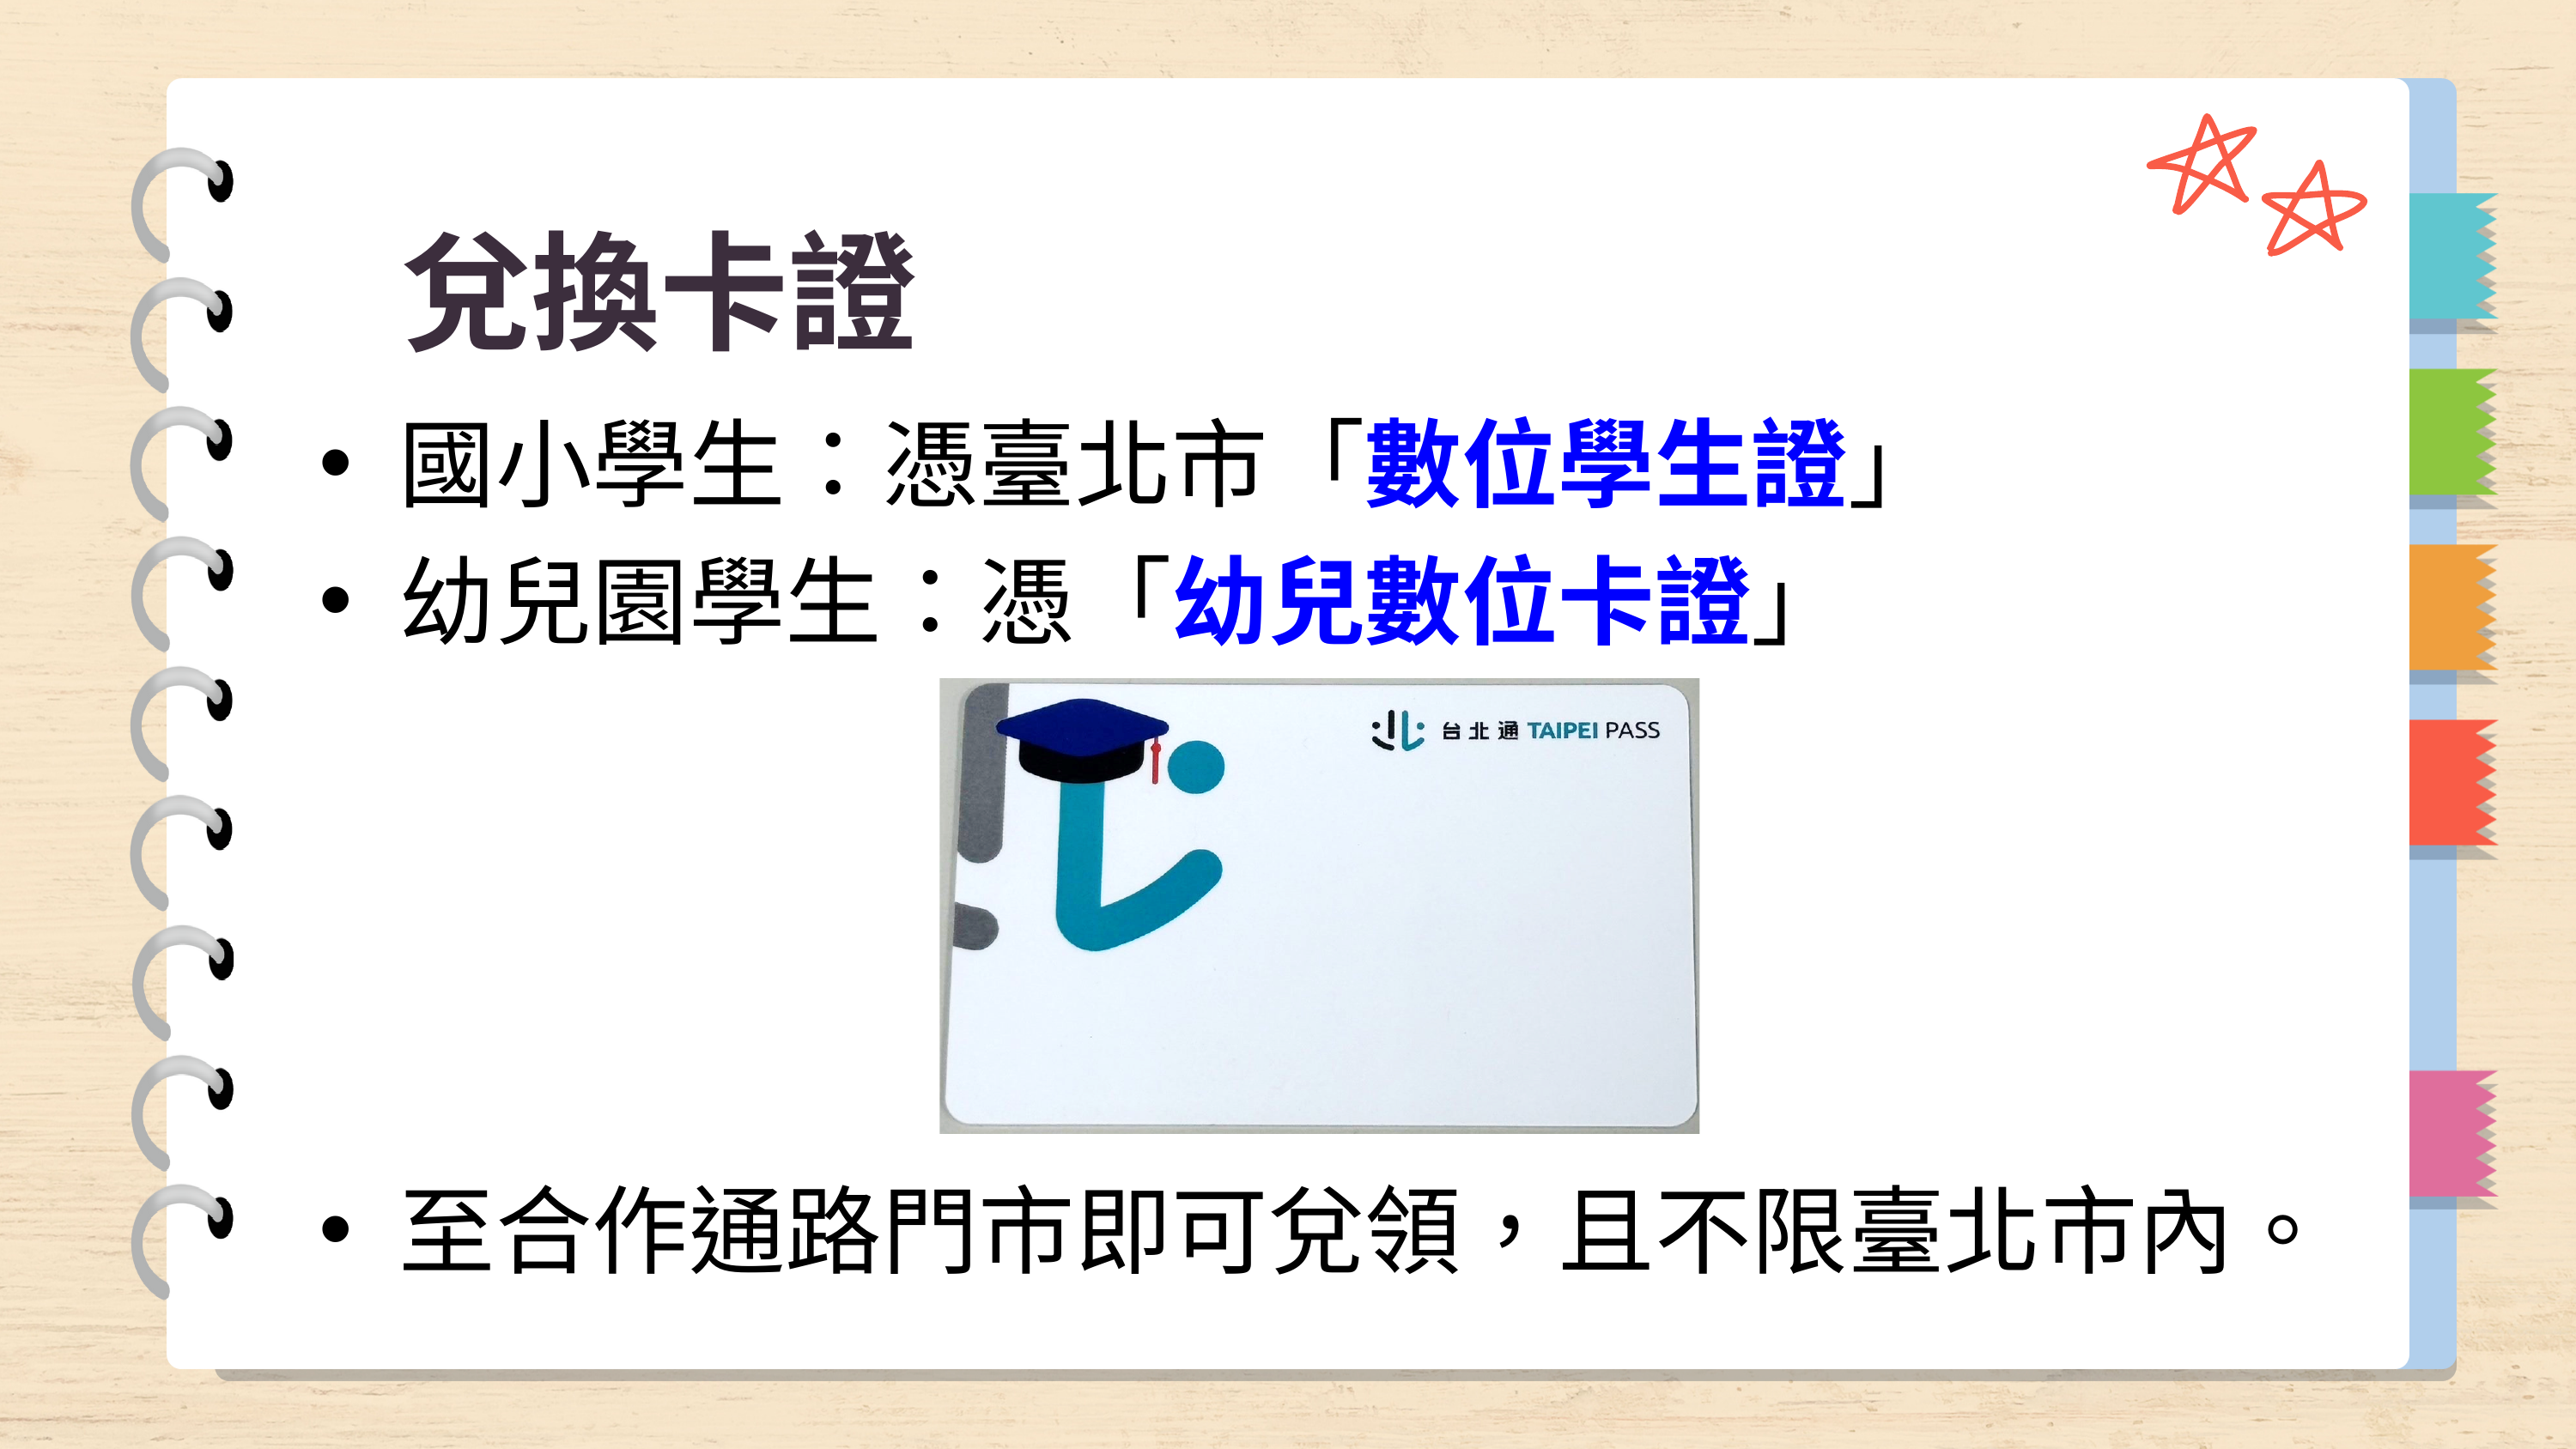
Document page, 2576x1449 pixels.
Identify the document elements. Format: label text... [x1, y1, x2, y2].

text_box 至合作通路門市即可兌領，且不限臺北市內。 [306, 1163, 2334, 1294]
text_box 兌換卡證 [402, 211, 1600, 368]
text_box [2146, 112, 2368, 258]
picture [939, 678, 1700, 1134]
text_box [130, 148, 234, 1301]
text_box 國小學生：憑臺北市「數位學生證」 幼兒園學生：憑「幼兒數位卡證」 [306, 397, 2334, 666]
